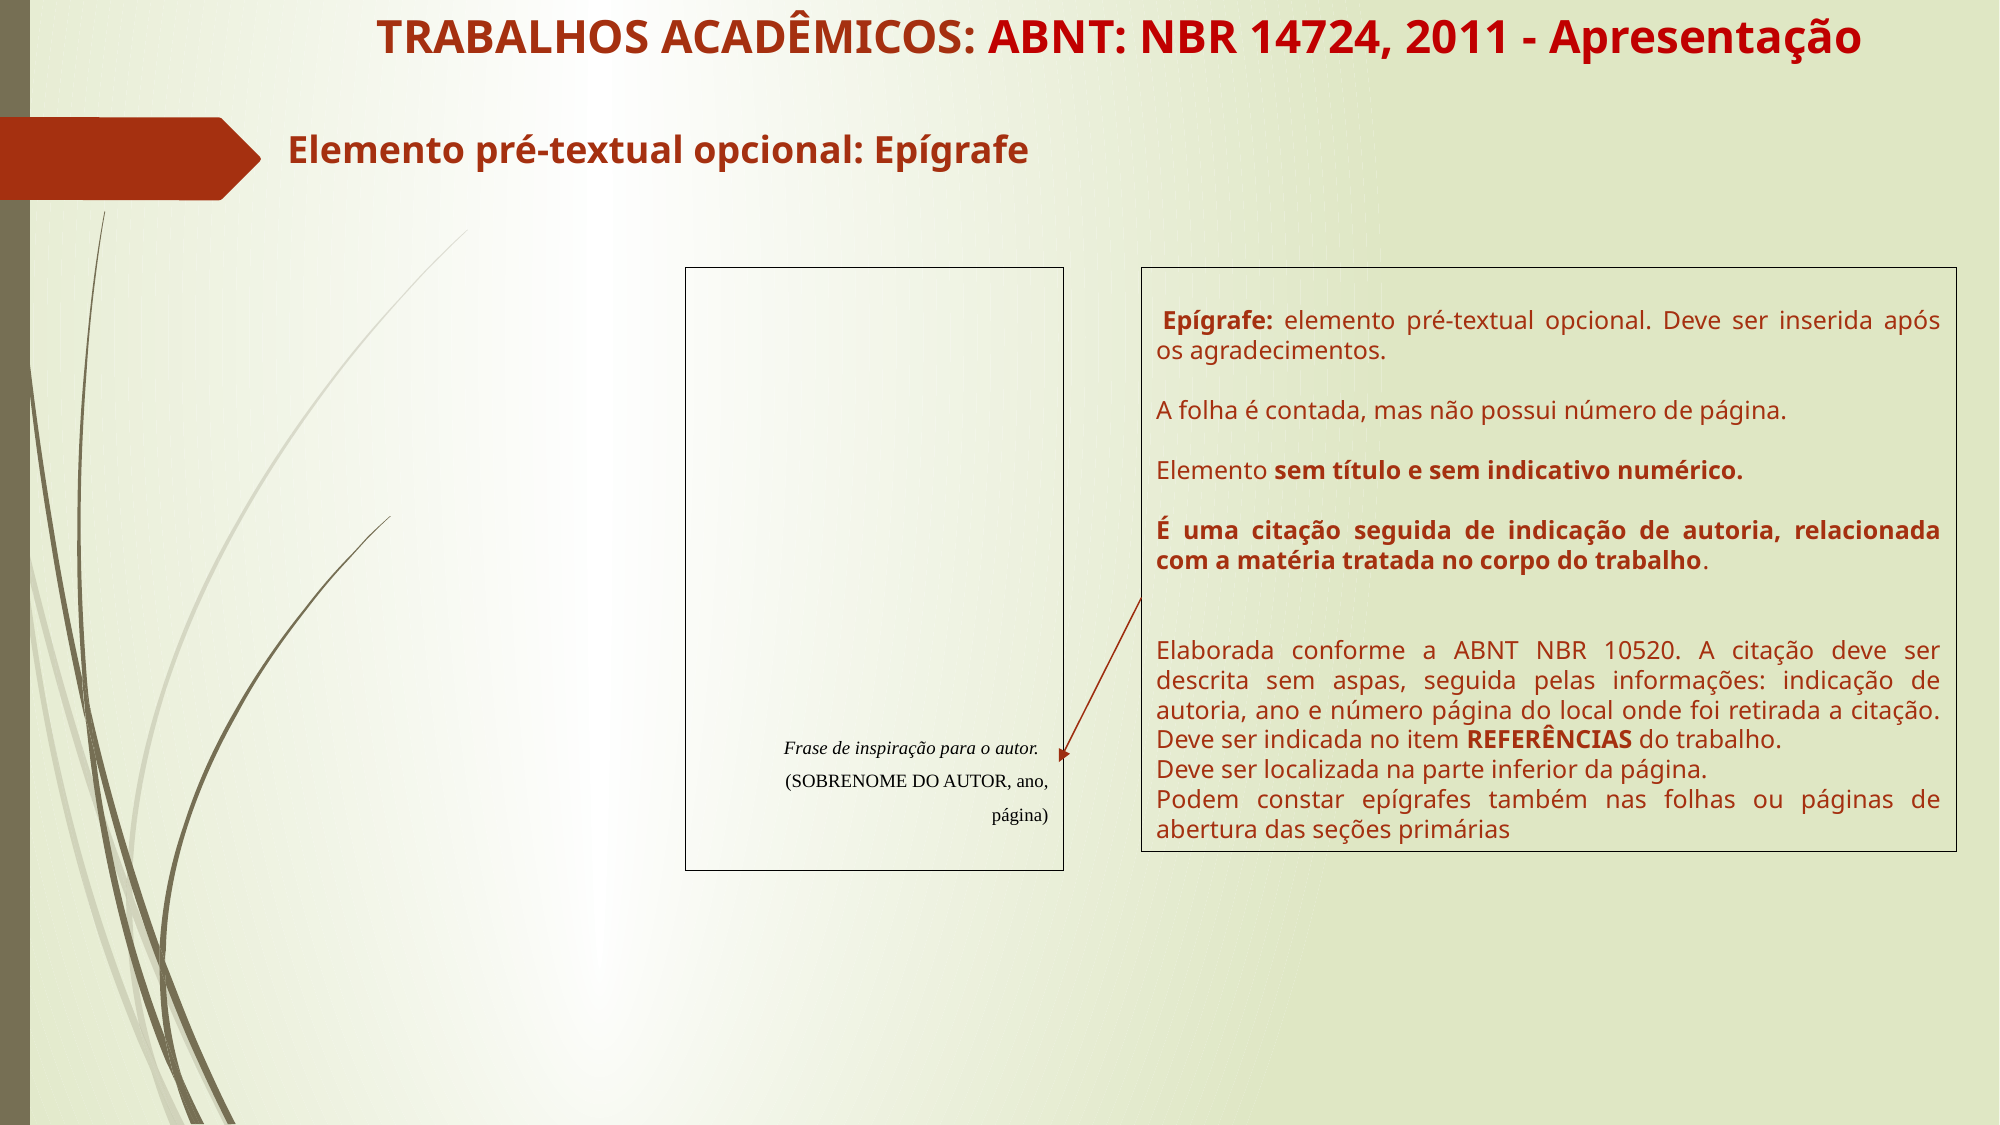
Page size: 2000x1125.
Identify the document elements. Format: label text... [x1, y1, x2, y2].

text_box Frase de inspiração para o autor. (SOBRENOME DO AUTOR, ano, página) [685, 267, 1064, 871]
text_box Epígrafe: elemento pré-textual opcional. Deve ser inserida após os agradecimentos. A folha é contada, mas não possui número de página. Elemento sem título e sem indicativo numérico. É uma citação seguida de indicação de autoria, relacionada com a matéria tratada no corpo do trabalho. Elaborada conforme a ABNT NBR 10520. A citação deve ser descrita sem aspas, seguida pelas informações: indicação de autoria, ano e número página do local onde foi retirada a citação. Deve ser indicada no item REFERÊNCIAS do trabalho. Deve ser localizada na parte inferior da página. Podem constar epígrafes também nas folhas ou páginas de abertura das seções primárias [1141, 267, 1957, 852]
text_box TRABALHOS ACADÊMICOS: ABNT: NBR 14724, 2011 - Apresentação [361, 0, 2000, 91]
text_box Elemento pré-textual opcional: Epígrafe [272, 118, 1046, 179]
